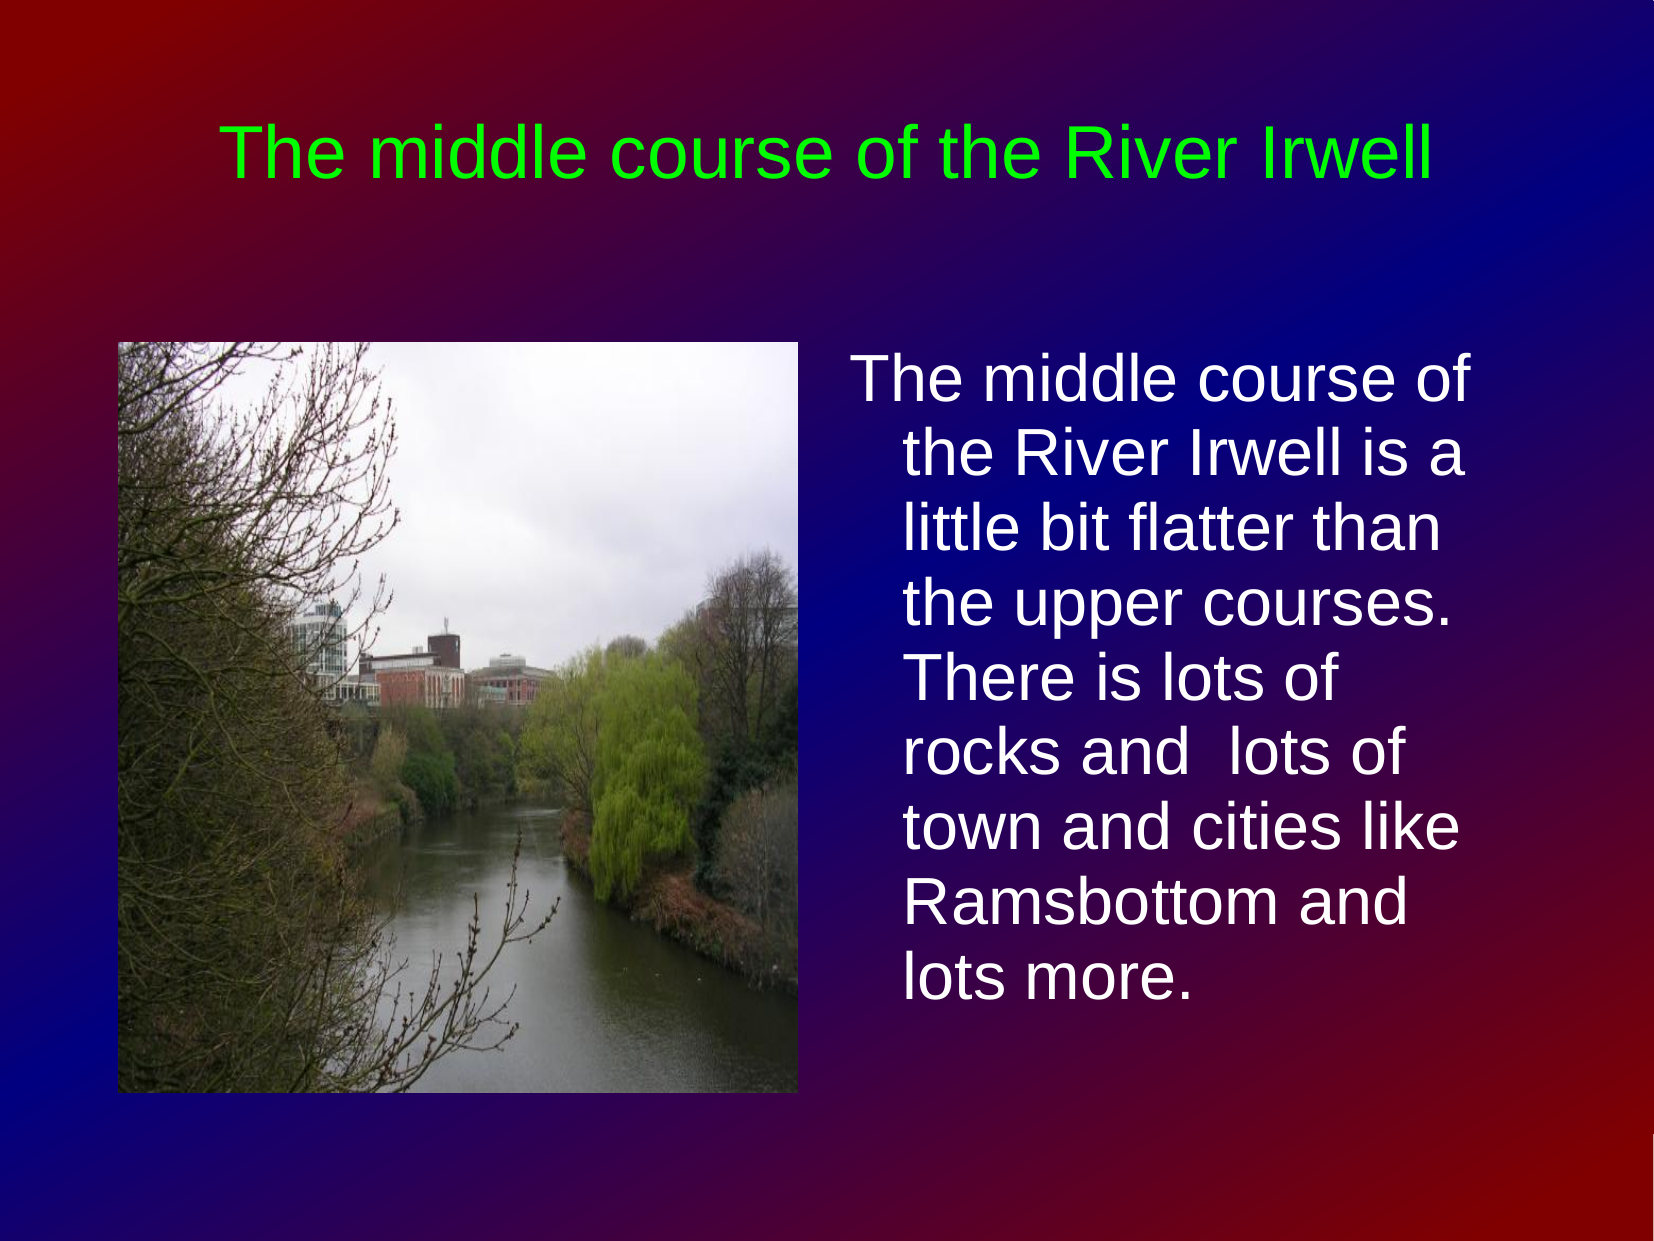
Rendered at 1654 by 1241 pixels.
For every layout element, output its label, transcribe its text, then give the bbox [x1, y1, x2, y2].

title The middle course of the River Irwell [82, 49, 1571, 257]
list The middle course of the River Irwell is a little bit flatter than the upper courses. There is lots of rocks and lots of town and cities like Ramsbottom and lots more. [832, 340, 1506, 1123]
picture [118, 342, 798, 1093]
